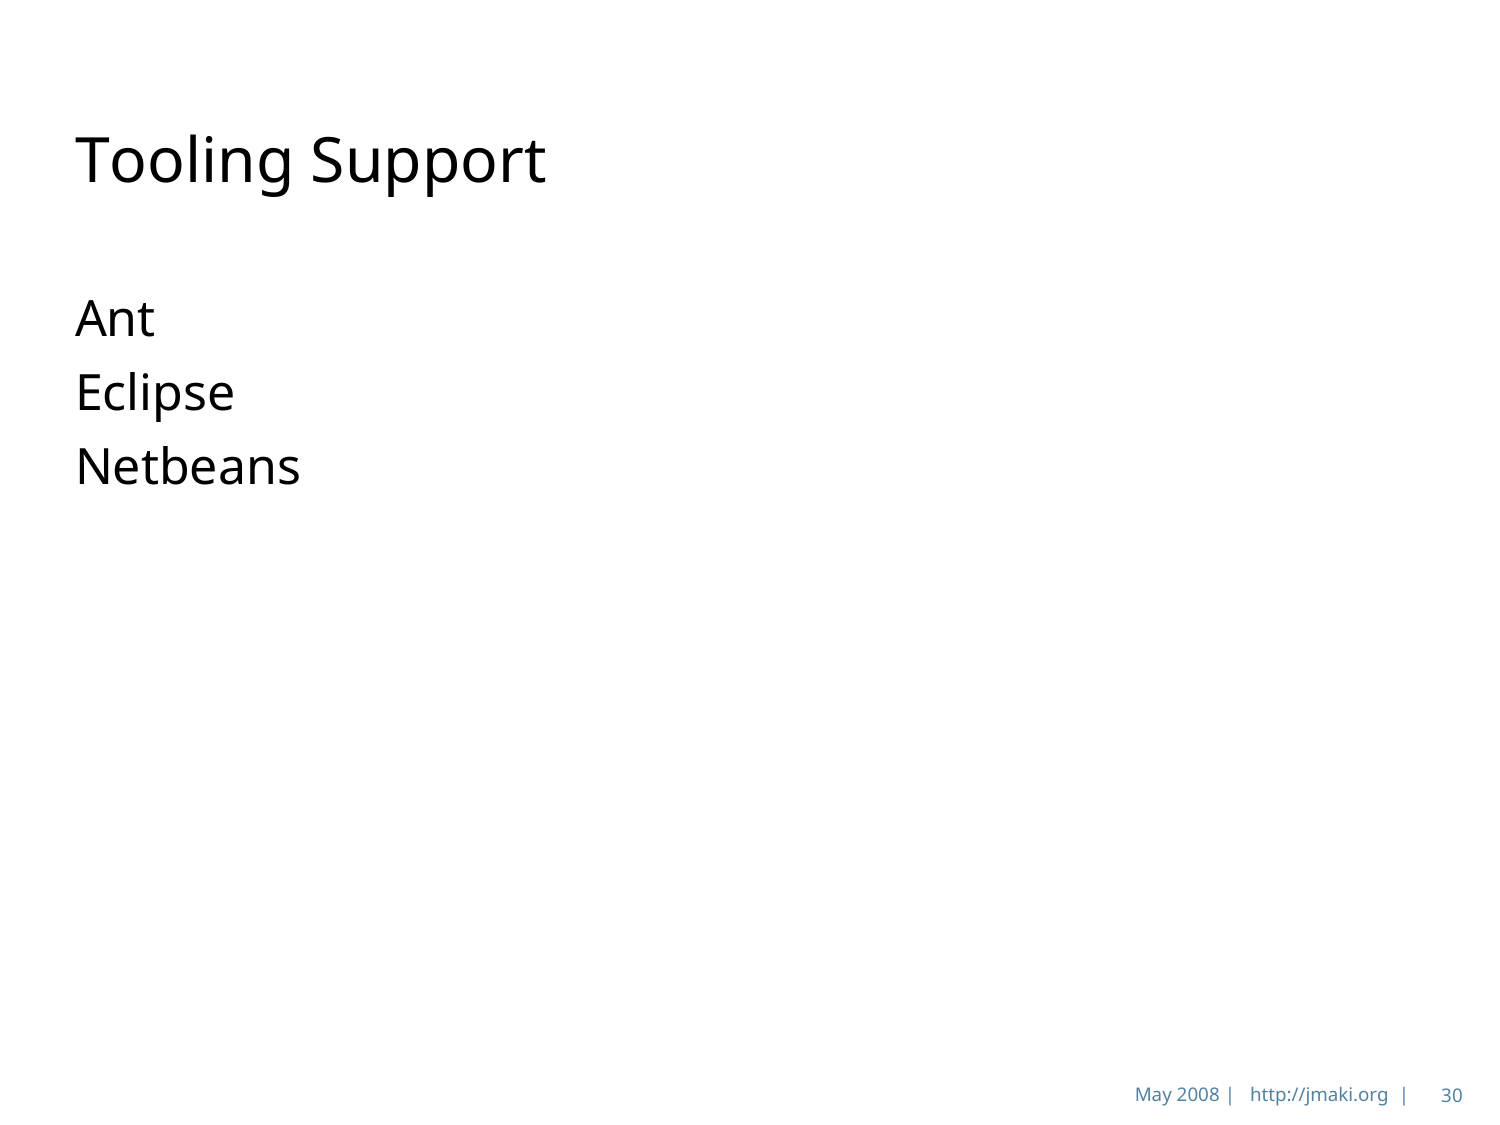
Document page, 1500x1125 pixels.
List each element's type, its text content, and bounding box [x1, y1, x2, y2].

list Ant Eclipse Netbeans [75, 287, 1426, 1005]
title Tooling Support [75, 124, 1426, 287]
